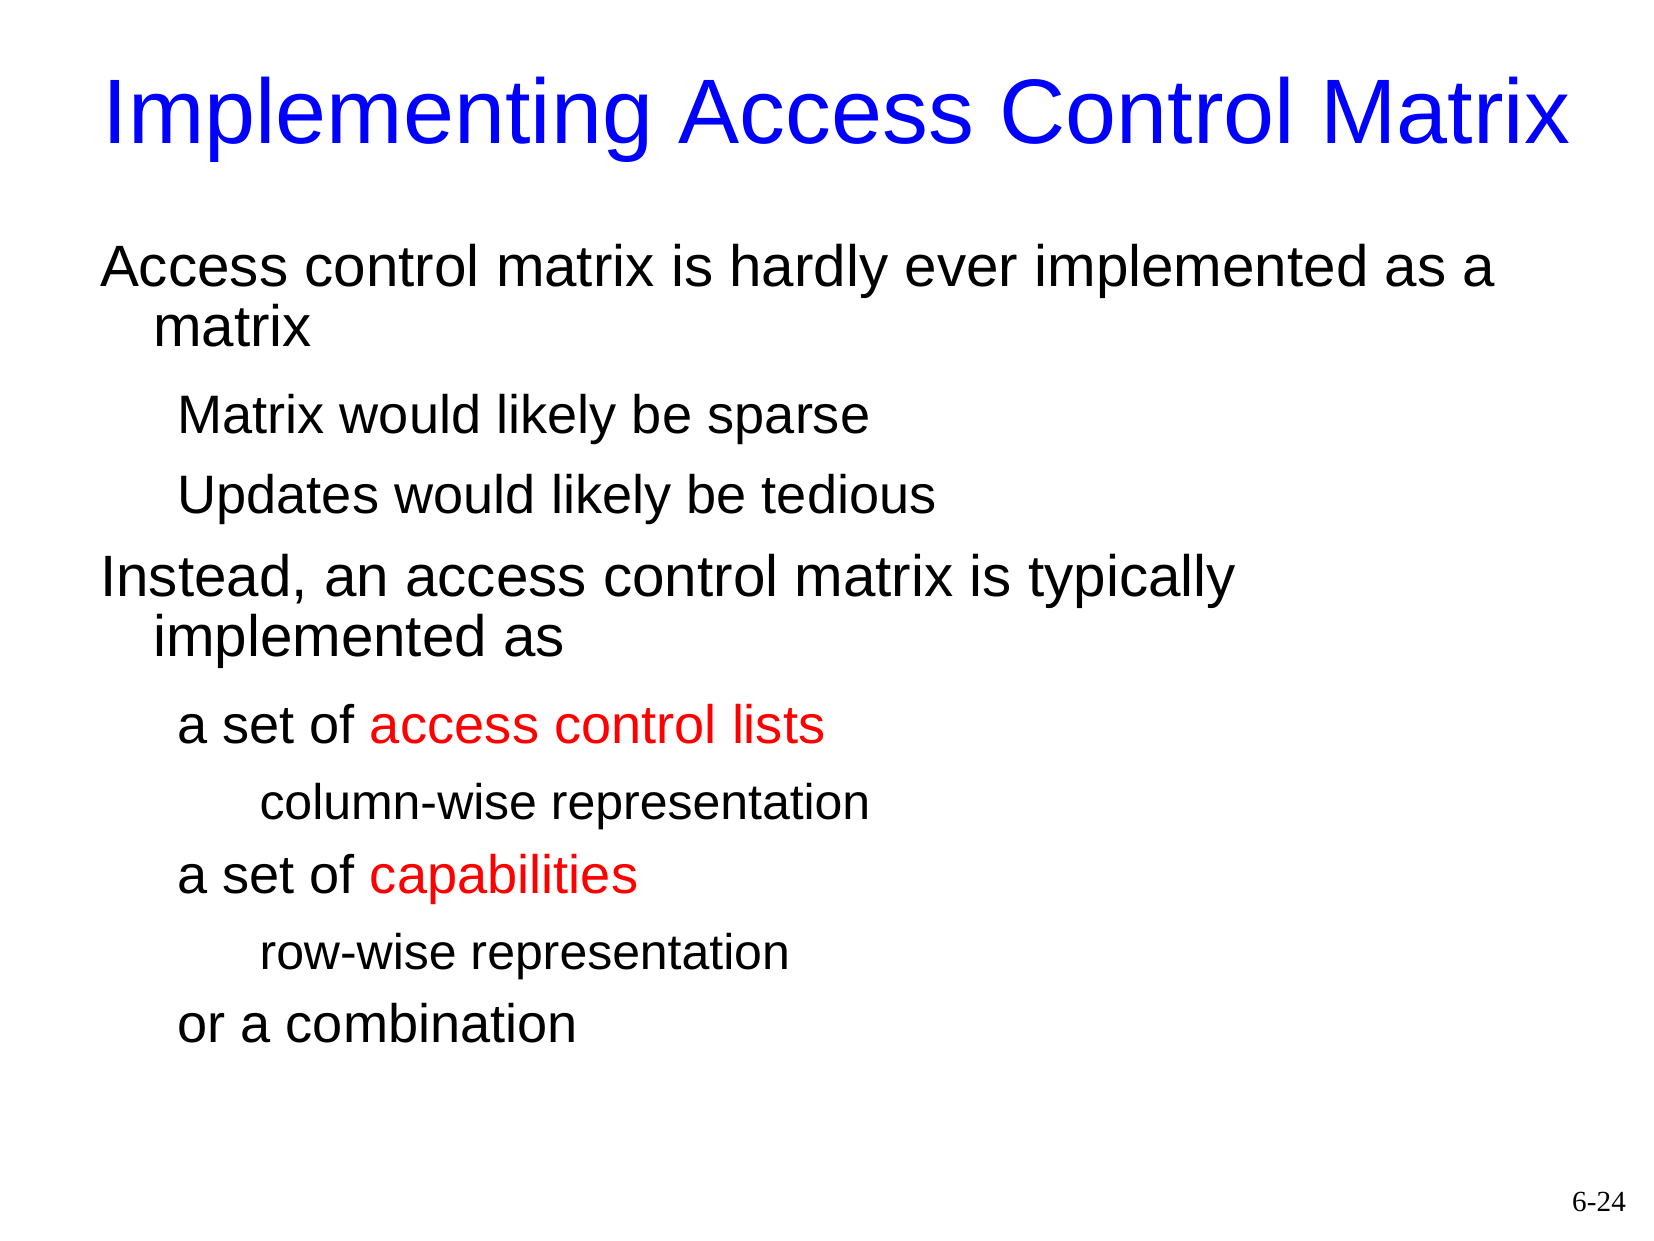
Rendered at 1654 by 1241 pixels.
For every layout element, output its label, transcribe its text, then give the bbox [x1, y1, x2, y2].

list Access control matrix is hardly ever implemented as a matrix Matrix would likely be sparse Updates would likely be tedious Instead, an access control matrix is typically implemented as a set of access control lists column-wise representation a set of capabilities row-wise representation or a combination [82, 237, 1571, 1170]
title Implementing Access Control Matrix [84, 11, 1573, 218]
